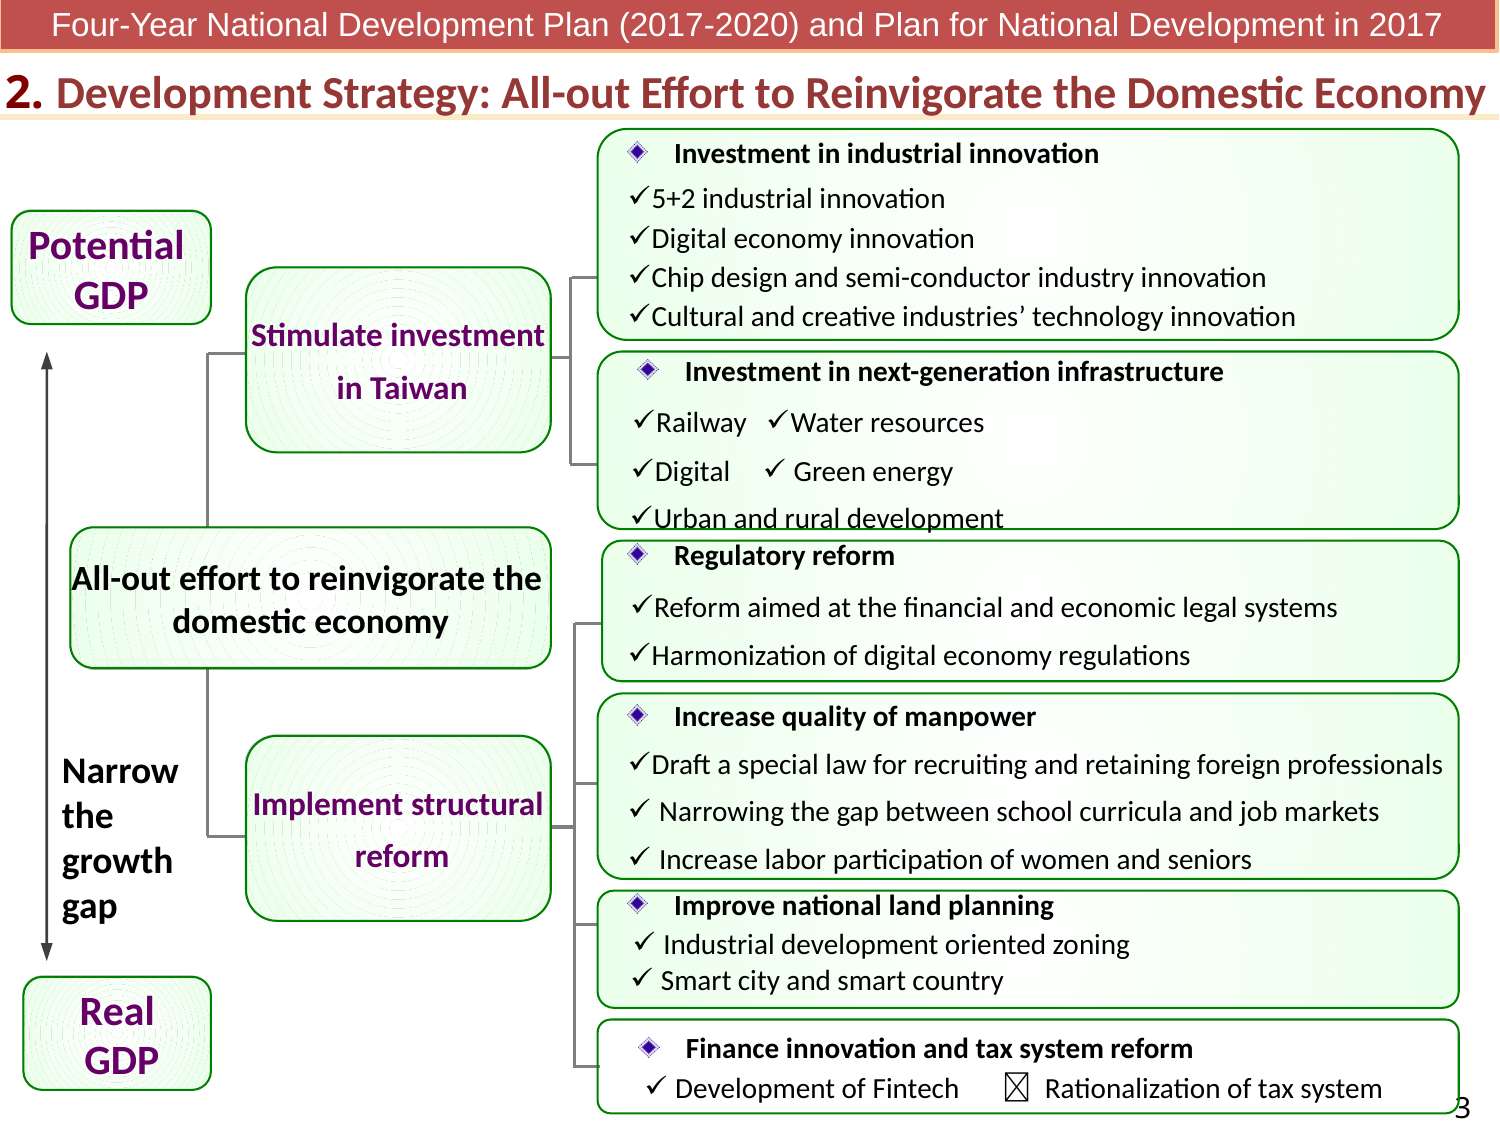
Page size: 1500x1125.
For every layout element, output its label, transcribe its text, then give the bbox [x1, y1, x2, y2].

text_box Implement structural reform [247, 735, 551, 921]
text_box 2. Development Strategy: All-out Effort to Reinvigorate the Domestic Economy [0, 43, 1500, 128]
text_box [597, 356, 608, 525]
text_box Real GDP [23, 976, 211, 1090]
text_box Four-Year National Development Plan (2017-2020) and Plan for National Development in 2017 [0, 0, 1498, 52]
text_box Narrow the growth gap [46, 738, 247, 981]
text_box Stimulate investment in Taiwan [246, 267, 551, 453]
text_box Finance innovation and tax system reform  Development of Fintech  Rationalization of tax system [609, 1022, 1423, 1112]
text_box [612, 642, 1459, 682]
text_box Improve national land planning  Industrial development oriented zoning  Smart city and smart country [598, 879, 1500, 1004]
text_box [603, 1004, 1453, 1008]
text_box Regulatory reform Reform aimed at the financial and economic legal systems Harmonization of digital economy regulations [598, 529, 1388, 679]
text_box Increase quality of manpower Draft a special law for recruiting and retaining foreign professionals  Narrowing the gap between school curricula and job markets  Increase labor participation of women and seniors [598, 690, 1500, 879]
text_box [597, 1019, 1459, 1114]
text_box Investment in next-generation infrastructure Railway Water resources Digital  Green energy Urban and rural development [608, 345, 1500, 642]
text_box All-out effort to reinvigorate the domestic economy [70, 527, 551, 668]
text_box 3 [1439, 1073, 1500, 1125]
text_box Investment in industrial innovation 5+2 industrial innovation Digital economy innovation Chip design and semi-conductor industry innovation Cultural and creative industries’ technology innovation [598, 127, 1477, 340]
text_box Potential GDP [11, 210, 211, 325]
